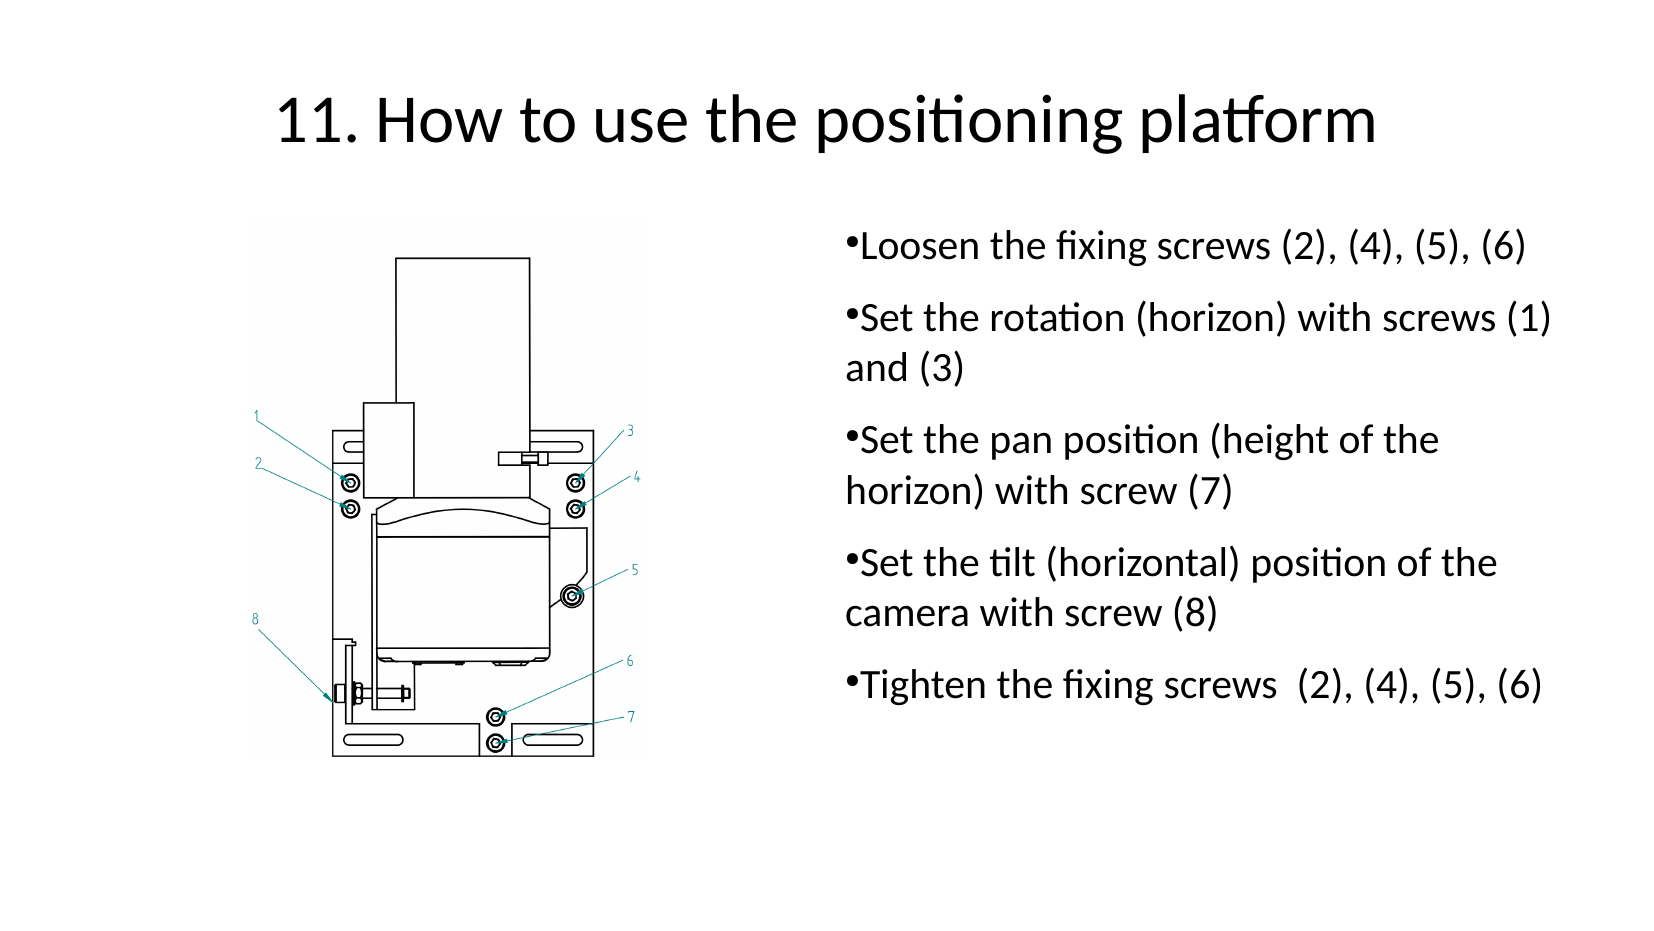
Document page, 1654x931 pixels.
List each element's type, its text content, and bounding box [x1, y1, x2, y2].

picture [248, 217, 643, 758]
list Loosen the fixing screws (2), (4), (5), (6) Set the rotation (horizon) with screws (1) and (3) Set the pan position (height of the horizon) with screw (7) Set the tilt (horizontal) position of the camera with screw (8) Tighten the fixing screws (2), (4), (5), (6) [845, 217, 1572, 758]
title 11. How to use the positioning platform [82, 73, 1571, 157]
